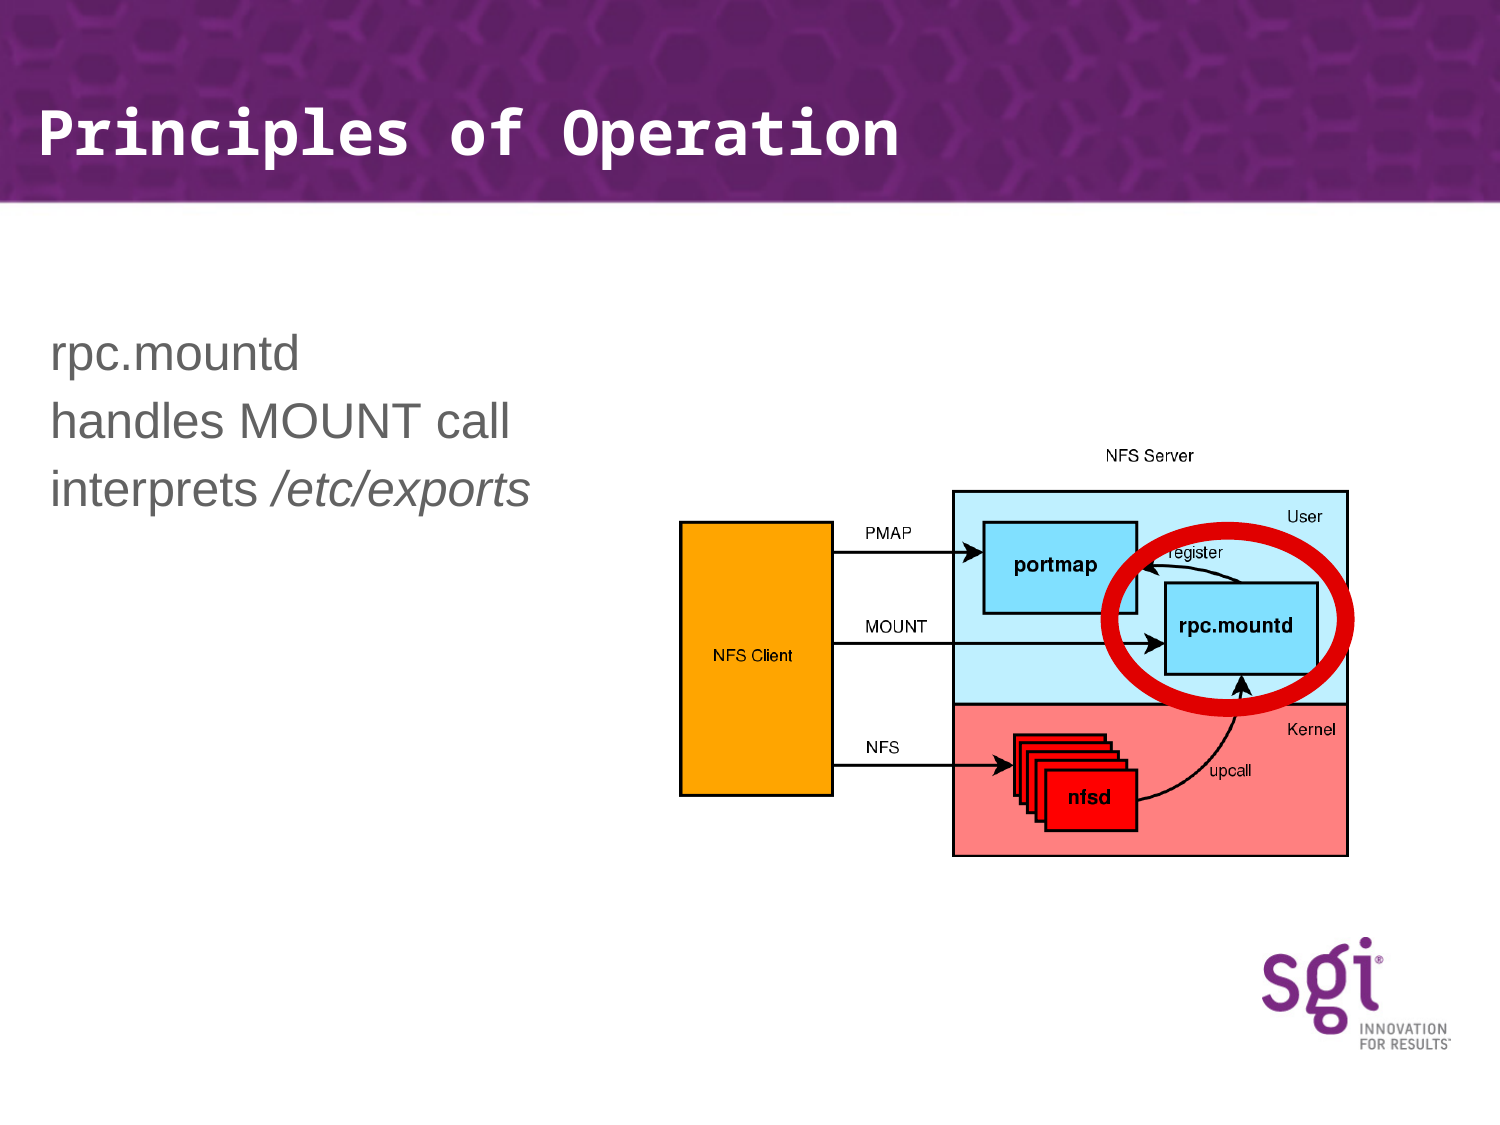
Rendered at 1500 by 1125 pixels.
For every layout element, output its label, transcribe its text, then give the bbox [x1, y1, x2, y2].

list rpc.mountd handles MOUNT call interprets /etc/exports [50, 324, 1326, 848]
title Principles of Operation [37, 37, 1313, 226]
picture [0, 0, 1500, 1050]
